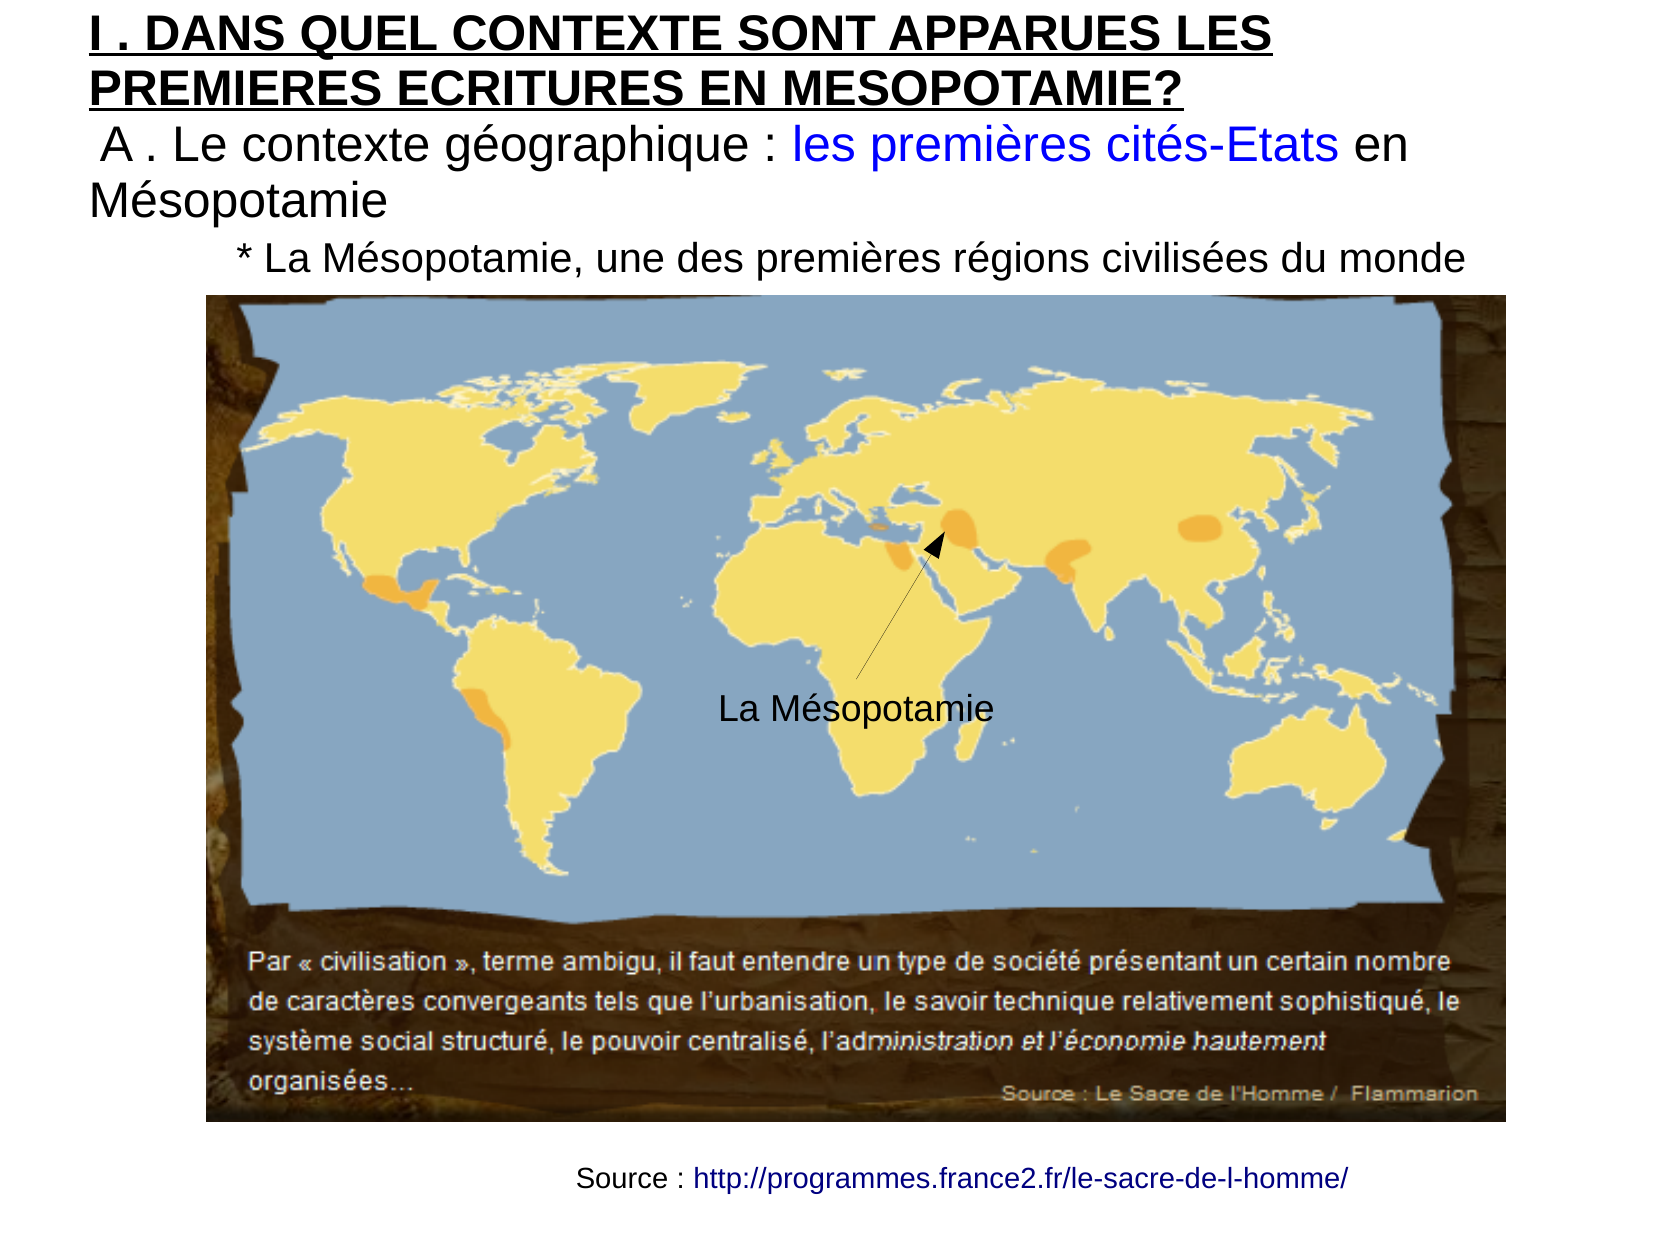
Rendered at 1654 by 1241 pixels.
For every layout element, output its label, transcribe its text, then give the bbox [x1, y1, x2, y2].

text_box Source : http://programmes.france2.fr/le-sacre-de-l-homme/ [561, 1123, 1447, 1239]
picture [206, 295, 1506, 1123]
text_box [940, 1151, 971, 1223]
title I . DANS QUEL CONTEXTE SONT APPARUES LES PREMIERES ECRITURES EN MESOPOTAMIE? A . Le contexte géographique : les premières cités-Etats en Mésopotamie * La Mésopotamie, une des premières régions civilisées du monde [88, 0, 1571, 502]
